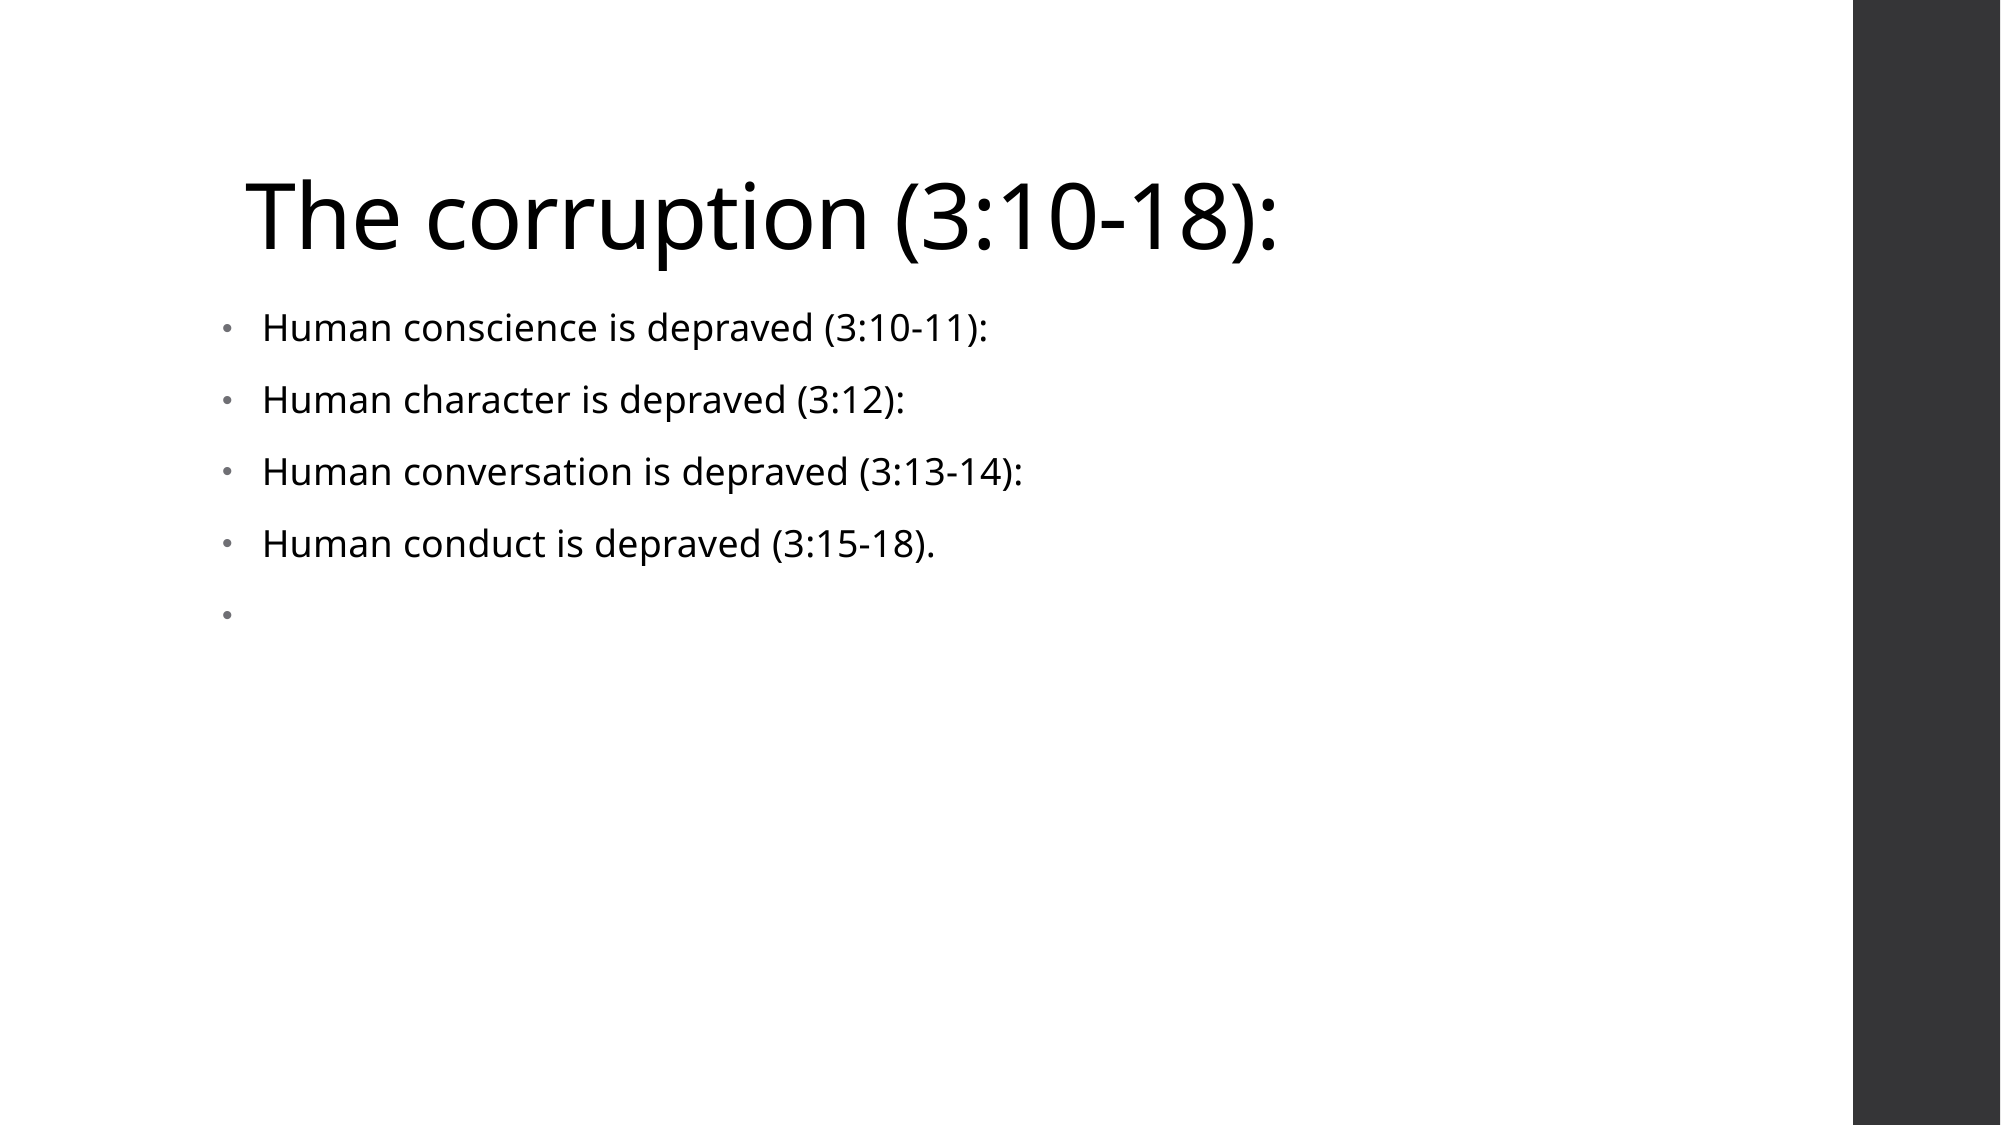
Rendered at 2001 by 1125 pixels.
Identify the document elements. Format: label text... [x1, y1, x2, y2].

title The corruption (3:10-18): [206, 60, 1797, 278]
list Human conscience is depraved (3:10-11): Human character is depraved (3:12): Human conversation is depraved (3:13-14): Human conduct is depraved (3:15-18). [206, 299, 1617, 1014]
